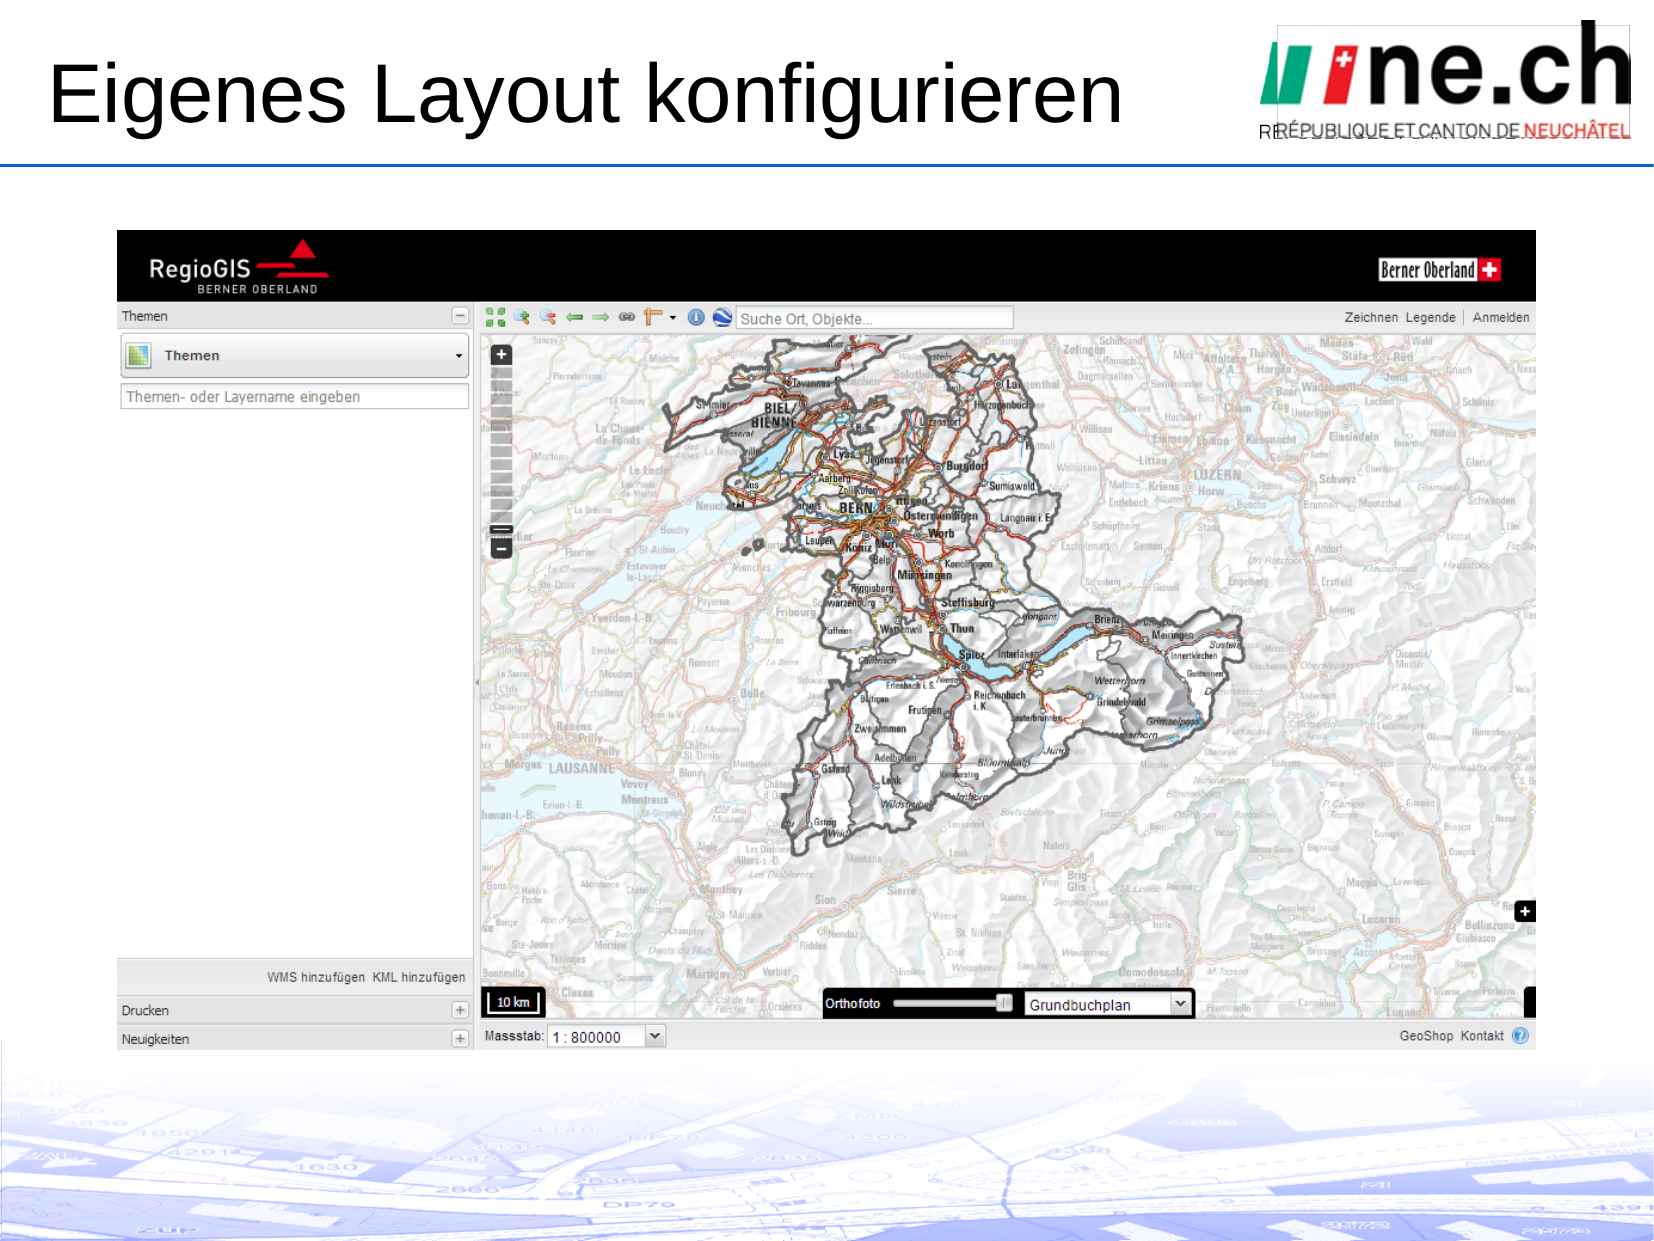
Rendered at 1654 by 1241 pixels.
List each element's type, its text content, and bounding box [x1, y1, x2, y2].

title Eigenes Layout konfigurieren [47, 0, 1536, 198]
picture [0, 230, 1654, 1241]
picture [1536, 24, 1631, 139]
